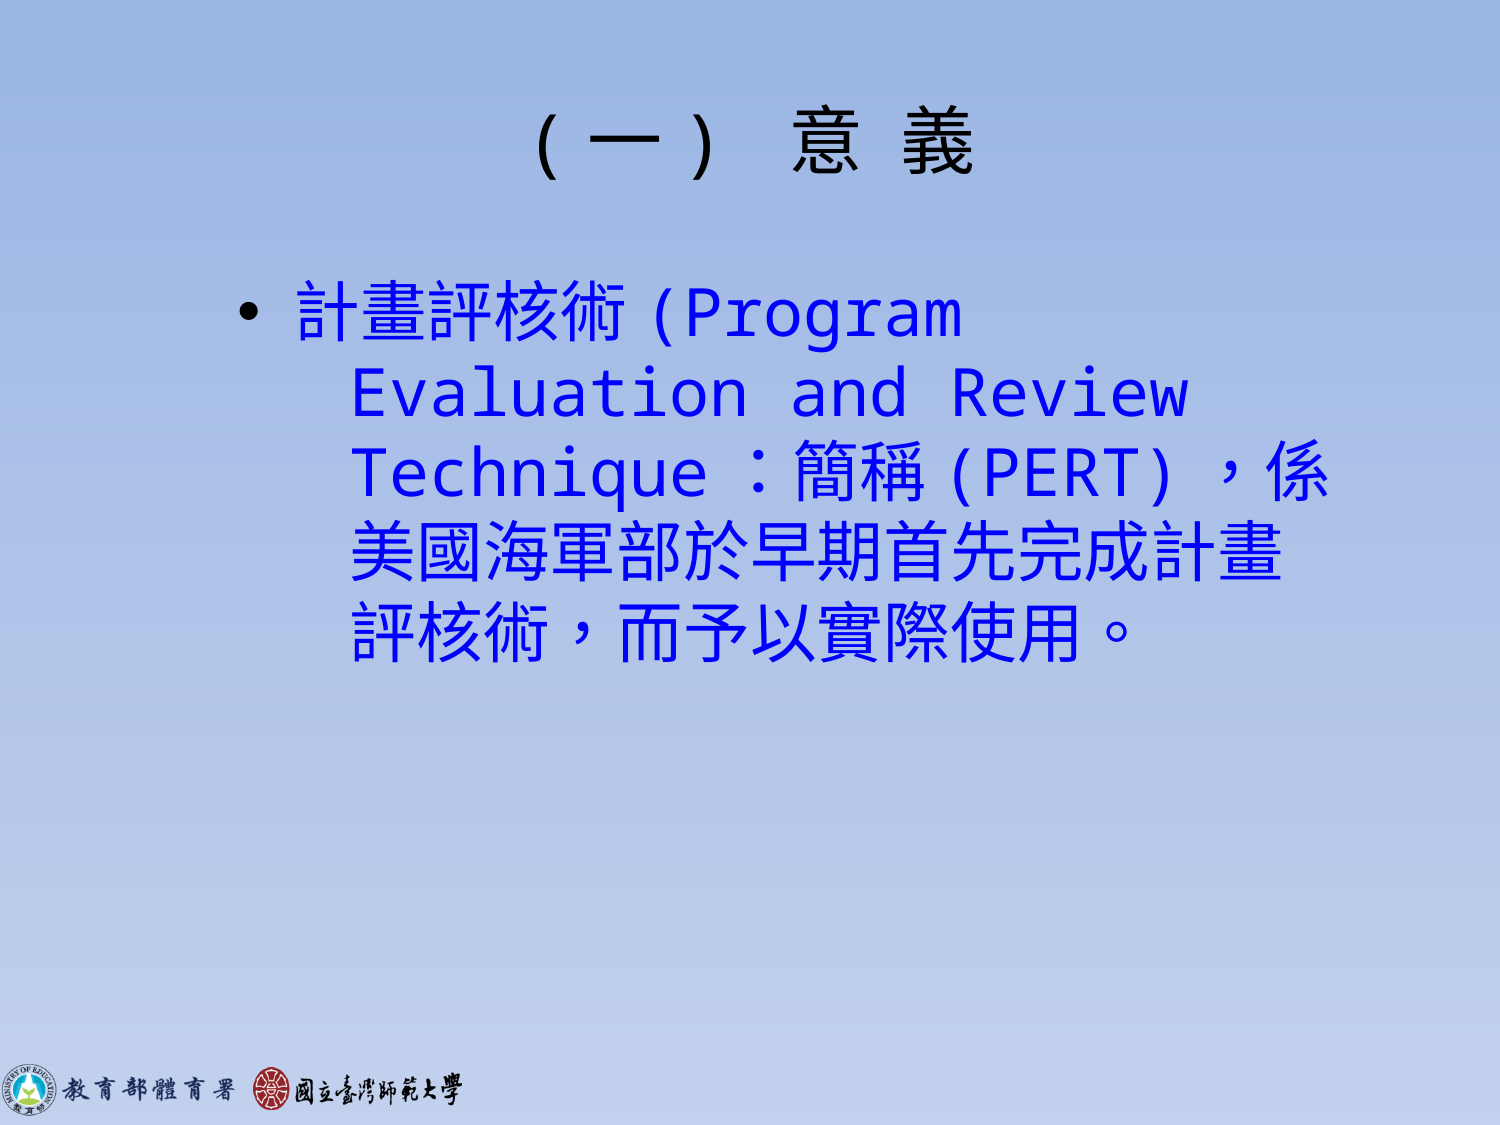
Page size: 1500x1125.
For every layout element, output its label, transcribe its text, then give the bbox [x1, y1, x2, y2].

list 計畫評核術(Program Evaluation and Review Technique：簡稱(PERT)，係美國海軍部於早期首先完成計畫評核術，而予以實際使用。 [222, 262, 1363, 833]
title (一) 意 義 [75, 45, 1426, 233]
